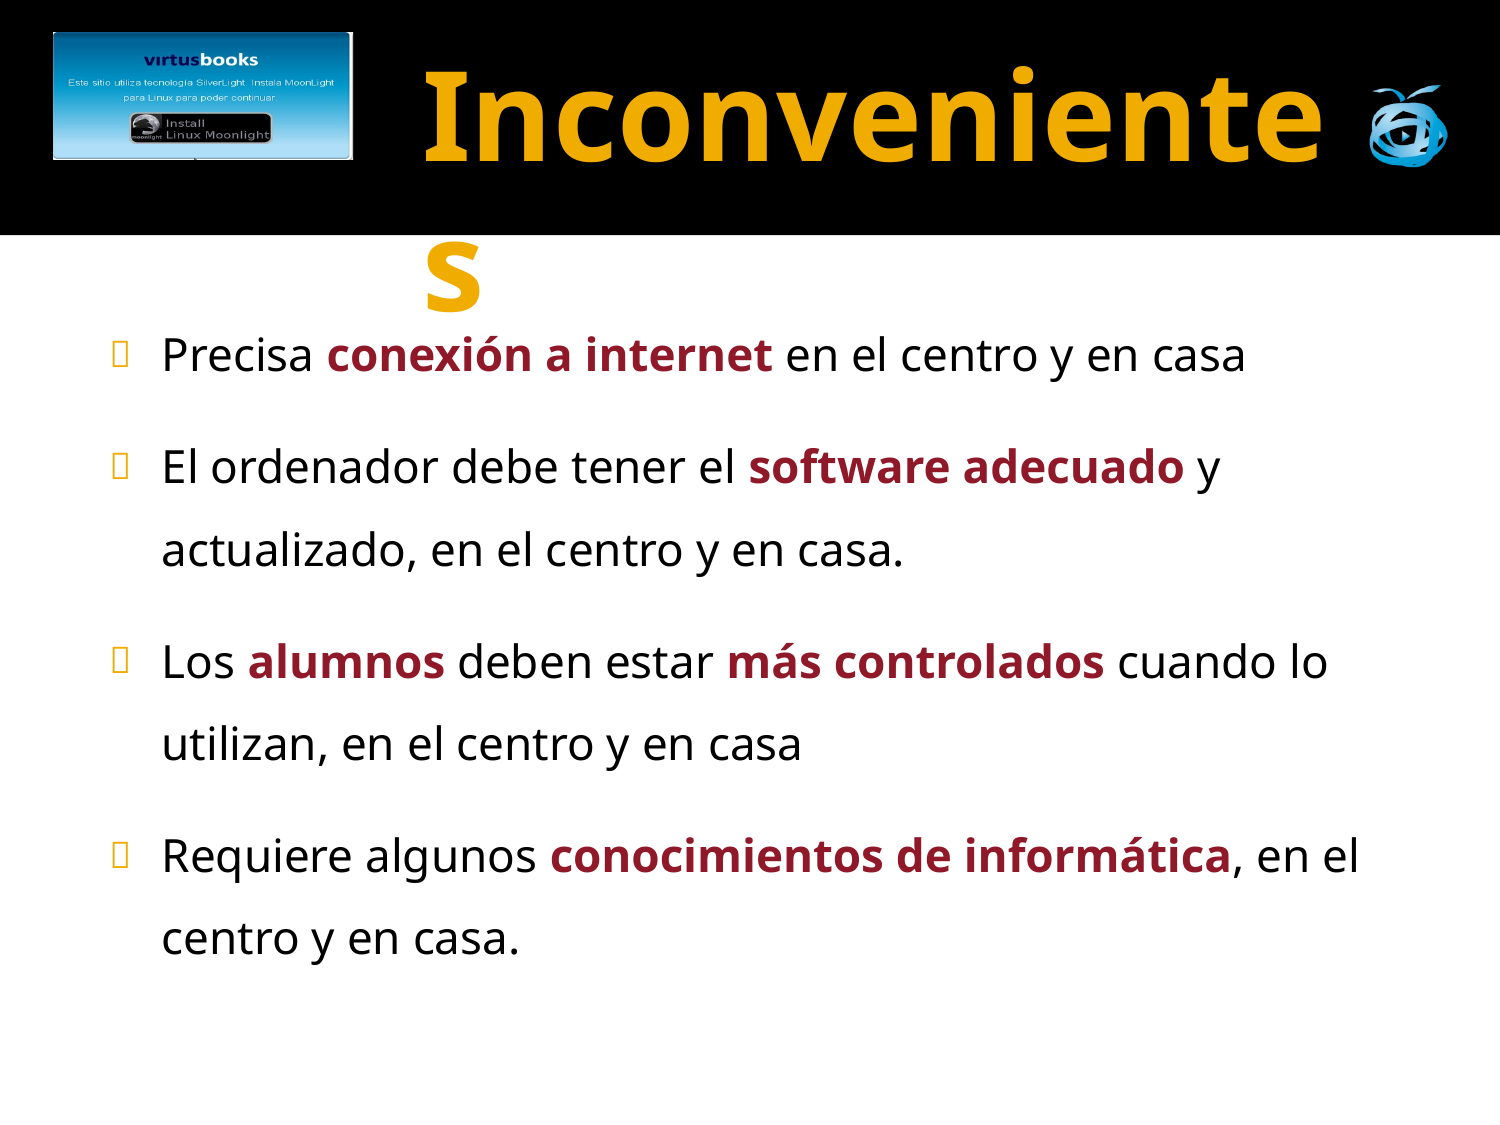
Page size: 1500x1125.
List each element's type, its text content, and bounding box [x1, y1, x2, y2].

picture [145, 57, 154, 65]
picture [162, 55, 176, 65]
list Precisa conexión a internet en el centro y en casa El ordenador debe tener el software adecuado y actualizado, en el centro y en casa. Los alumnos deben estar más controlados cuando lo utilizan, en el centro y en casa Requiere algunos conocimientos de informática, en el centro y en casa. [75, 291, 1425, 1050]
picture [179, 57, 189, 65]
picture [227, 53, 248, 65]
picture [193, 53, 224, 65]
title Inconvenientes [407, 29, 1365, 184]
picture [1352, 66, 1459, 185]
picture [53, 32, 354, 160]
picture [251, 57, 257, 65]
picture [76, 81, 88, 85]
